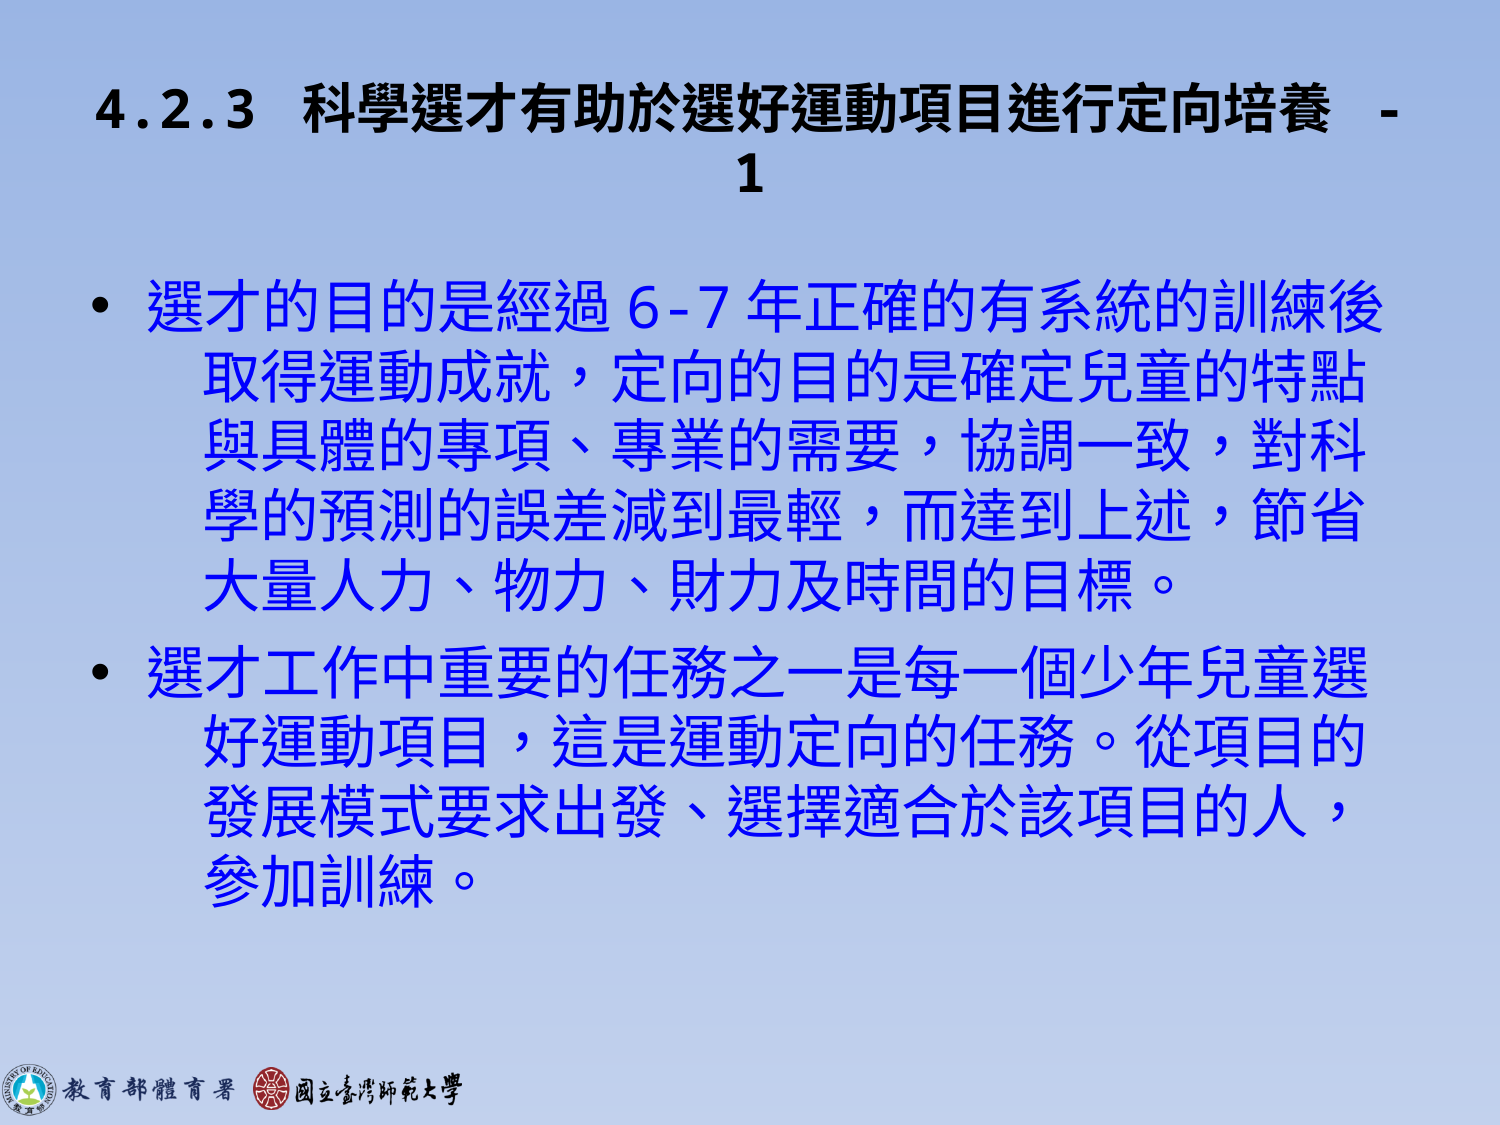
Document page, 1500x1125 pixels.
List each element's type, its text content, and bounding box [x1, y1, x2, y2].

list 選才的目的是經過6-7年正確的有系統的訓練後取得運動成就，定向的目的是確定兒童的特點與具體的專項、專業的需要，協調一致，對科學的預測的誤差減到最輕，而達到上述，節省大量人力、物力、財力及時間的目標。 選才工作中重要的任務之一是每一個少年兒童選好運動項目，這是運動定向的任務。從項目的發展模式要求出發、選擇適合於該項目的人，參加訓練。 [75, 262, 1426, 1005]
title 4.2.3 科學選才有助於選好運動項目進行定向培養 -1 [75, 45, 1426, 233]
